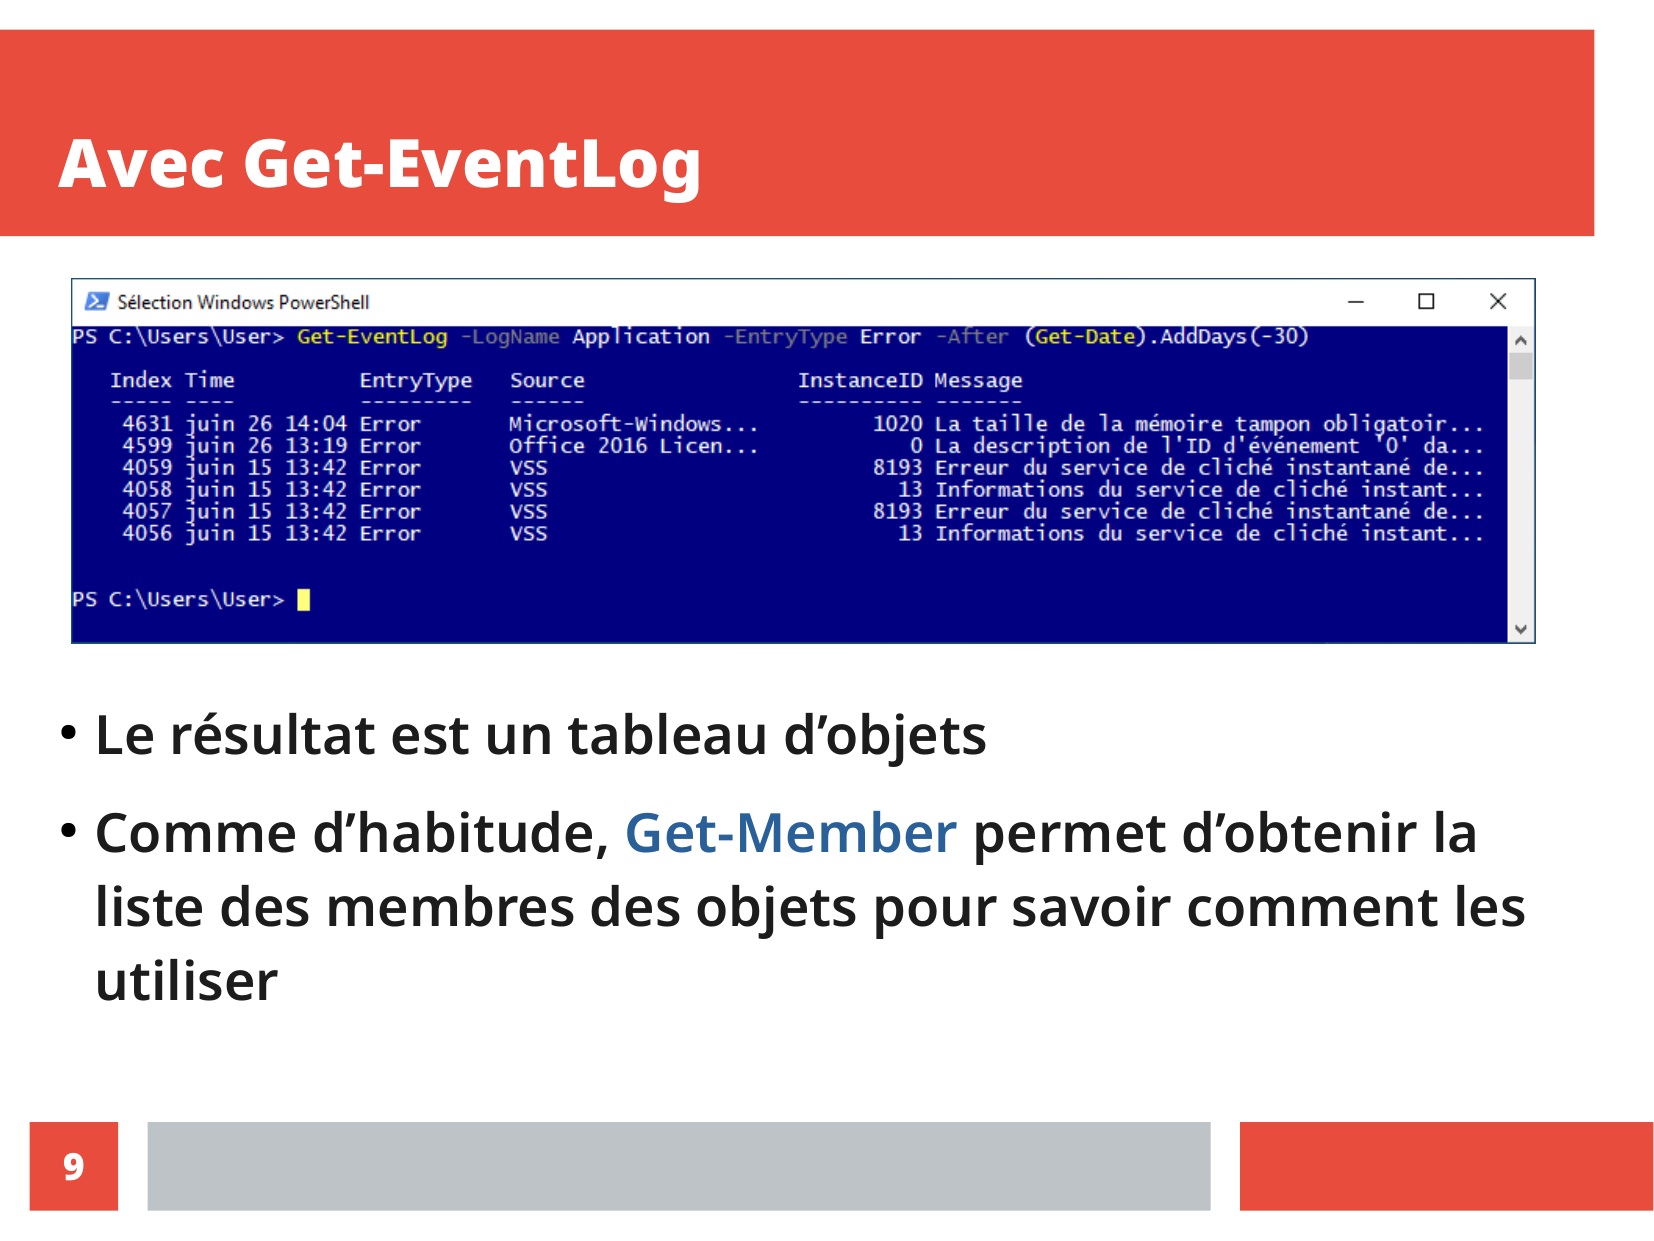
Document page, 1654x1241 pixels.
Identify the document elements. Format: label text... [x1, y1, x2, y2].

list Le résultat est un tableau d’objets Comme d’habitude, Get-Member permet d’obtenir la liste des membres des objets pour savoir comment les utiliser [59, 696, 1565, 1093]
picture [71, 278, 1536, 644]
title Avec Get-EventLog [59, 59, 1595, 207]
